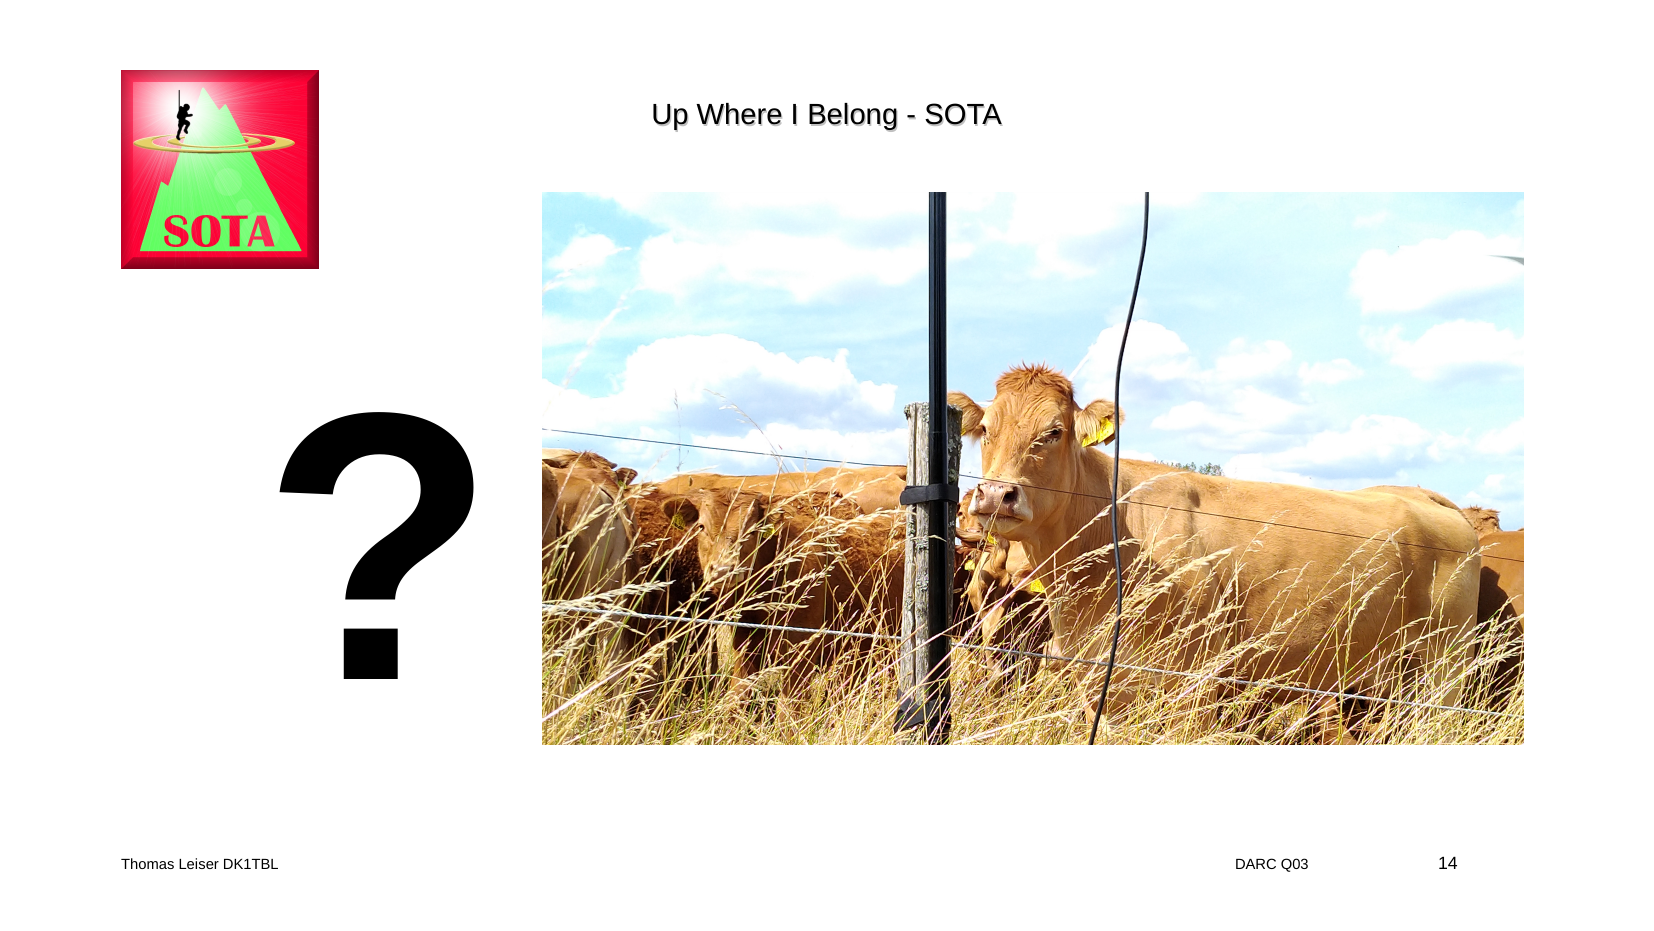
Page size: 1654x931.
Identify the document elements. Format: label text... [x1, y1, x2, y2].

text_box ? [248, 325, 603, 768]
picture [121, 70, 319, 269]
title Up Where I Belong - SOTA [82, 37, 1571, 193]
list Thomas Leiser DK1TBL DARC Q03 14 [70, 826, 1559, 895]
picture [542, 192, 1524, 745]
